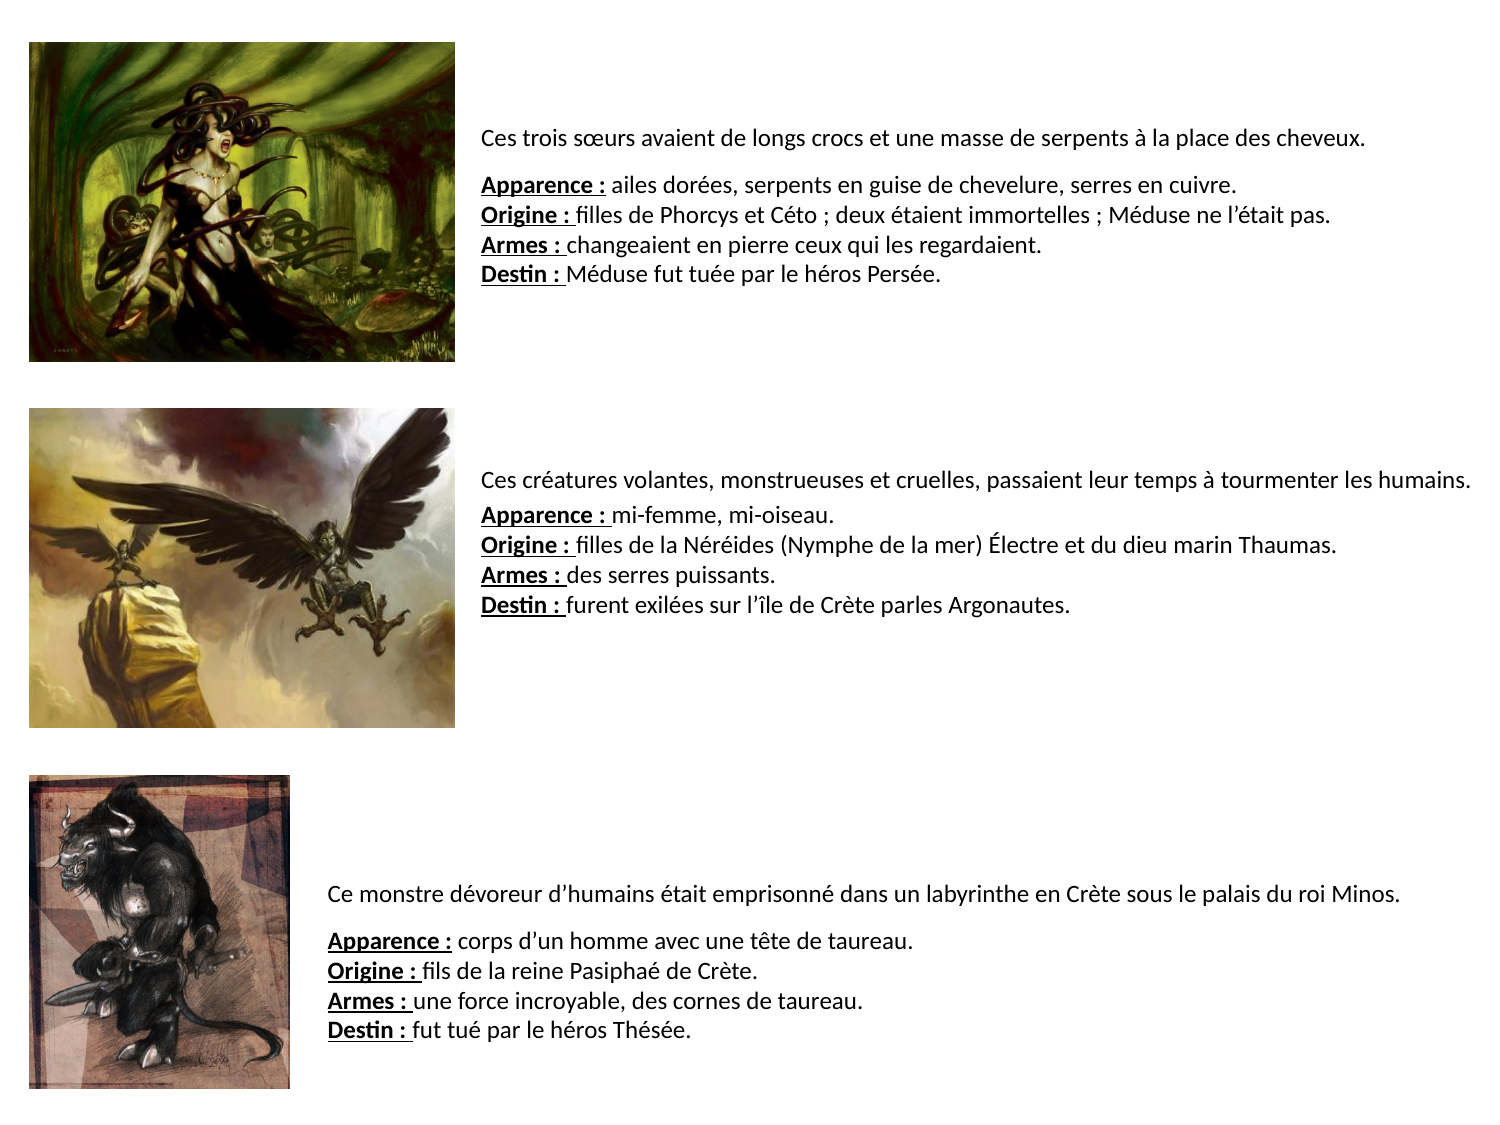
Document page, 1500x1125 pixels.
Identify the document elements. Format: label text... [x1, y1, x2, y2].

picture [29, 775, 290, 1089]
text_box Apparence : mi-femme, mi-oiseau. Origine : filles de la Néréides (Nymphe de la mer) Électre et du dieu marin Thaumas. Armes : des serres puissants. Destin : furent exilées sur l’île de Crète parles Argonautes. [466, 491, 1500, 627]
text_box Ce monstre dévoreur d’humains était emprisonné dans un labyrinthe en Crète sous le palais du roi Minos. [312, 869, 1459, 915]
picture [29, 408, 455, 728]
text_box Apparence : ailes dorées, serpents en guise de chevelure, serres en cuivre. Origine : filles de Phorcys et Céto ; deux étaient immortelles ; Méduse ne l’était pas. Armes : changeaient en pierre ceux qui les regardaient. Destin : Méduse fut tuée par le héros Persée. [466, 160, 1376, 296]
picture [29, 42, 455, 362]
text_box Ces trois sœurs avaient de longs crocs et une masse de serpents à la place des cheveux. [466, 113, 1424, 159]
text_box Ces créatures volantes, monstrueuses et cruelles, passaient leur temps à tourmenter les humains. [466, 456, 1500, 491]
text_box Apparence : corps d’un homme avec une tête de taureau. Origine : fils de la reine Pasiphaé de Crète. Armes : une force incroyable, des cornes de taureau. Destin : fut tué par le héros Thésée. [312, 916, 1471, 1052]
